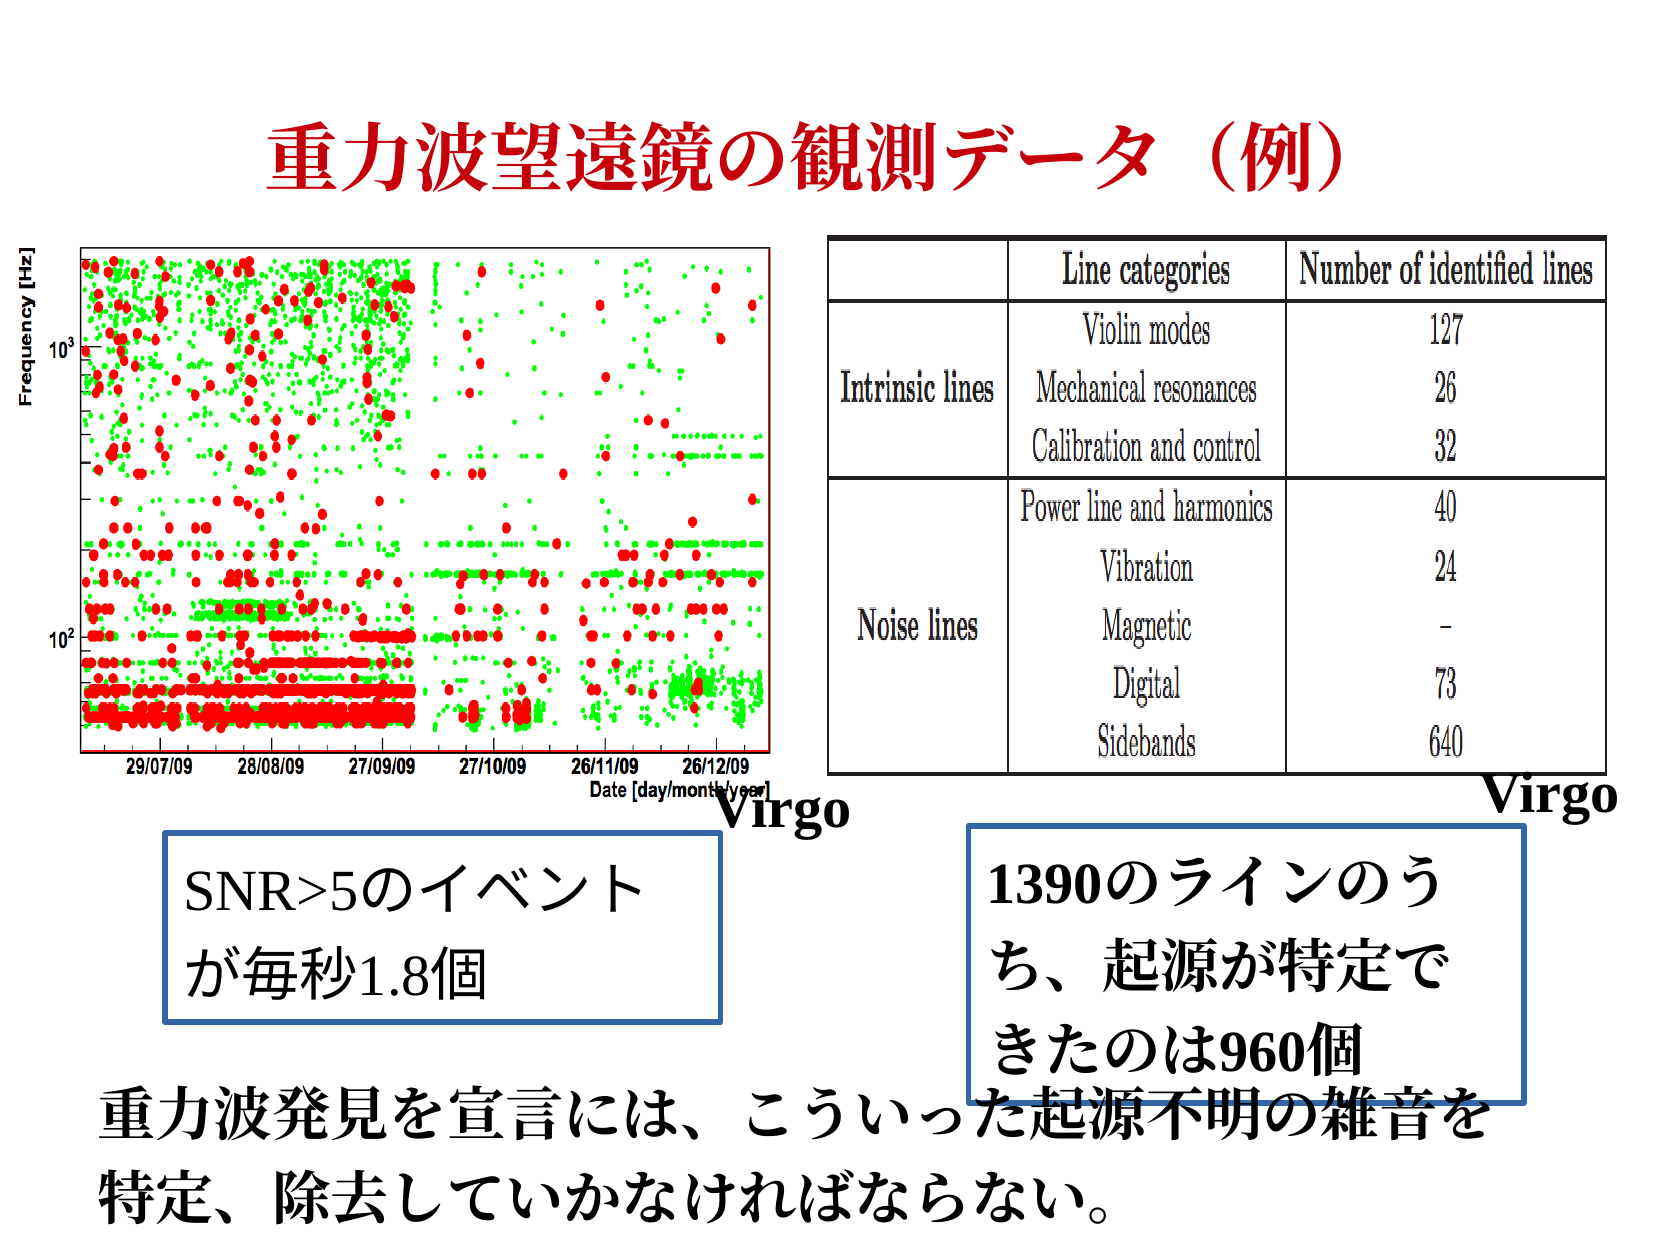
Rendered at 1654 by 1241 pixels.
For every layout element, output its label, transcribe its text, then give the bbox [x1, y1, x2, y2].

text_box Virgo [1464, 752, 1635, 939]
text_box SNR>5のイベントが毎秒1.8個 [165, 833, 721, 1010]
text_box 重力波発見を宣言には、こういった起源不明の雑音を特定、除去していかなければならない。 [82, 1061, 1536, 1241]
title 重力波望遠鏡の観測データ（例） [82, 49, 1571, 257]
picture [11, 224, 780, 815]
text_box 1390のラインのうち、起源が特定できたのは960個 [968, 826, 1524, 1061]
text_box Virgo [696, 767, 902, 868]
picture [814, 212, 1619, 792]
